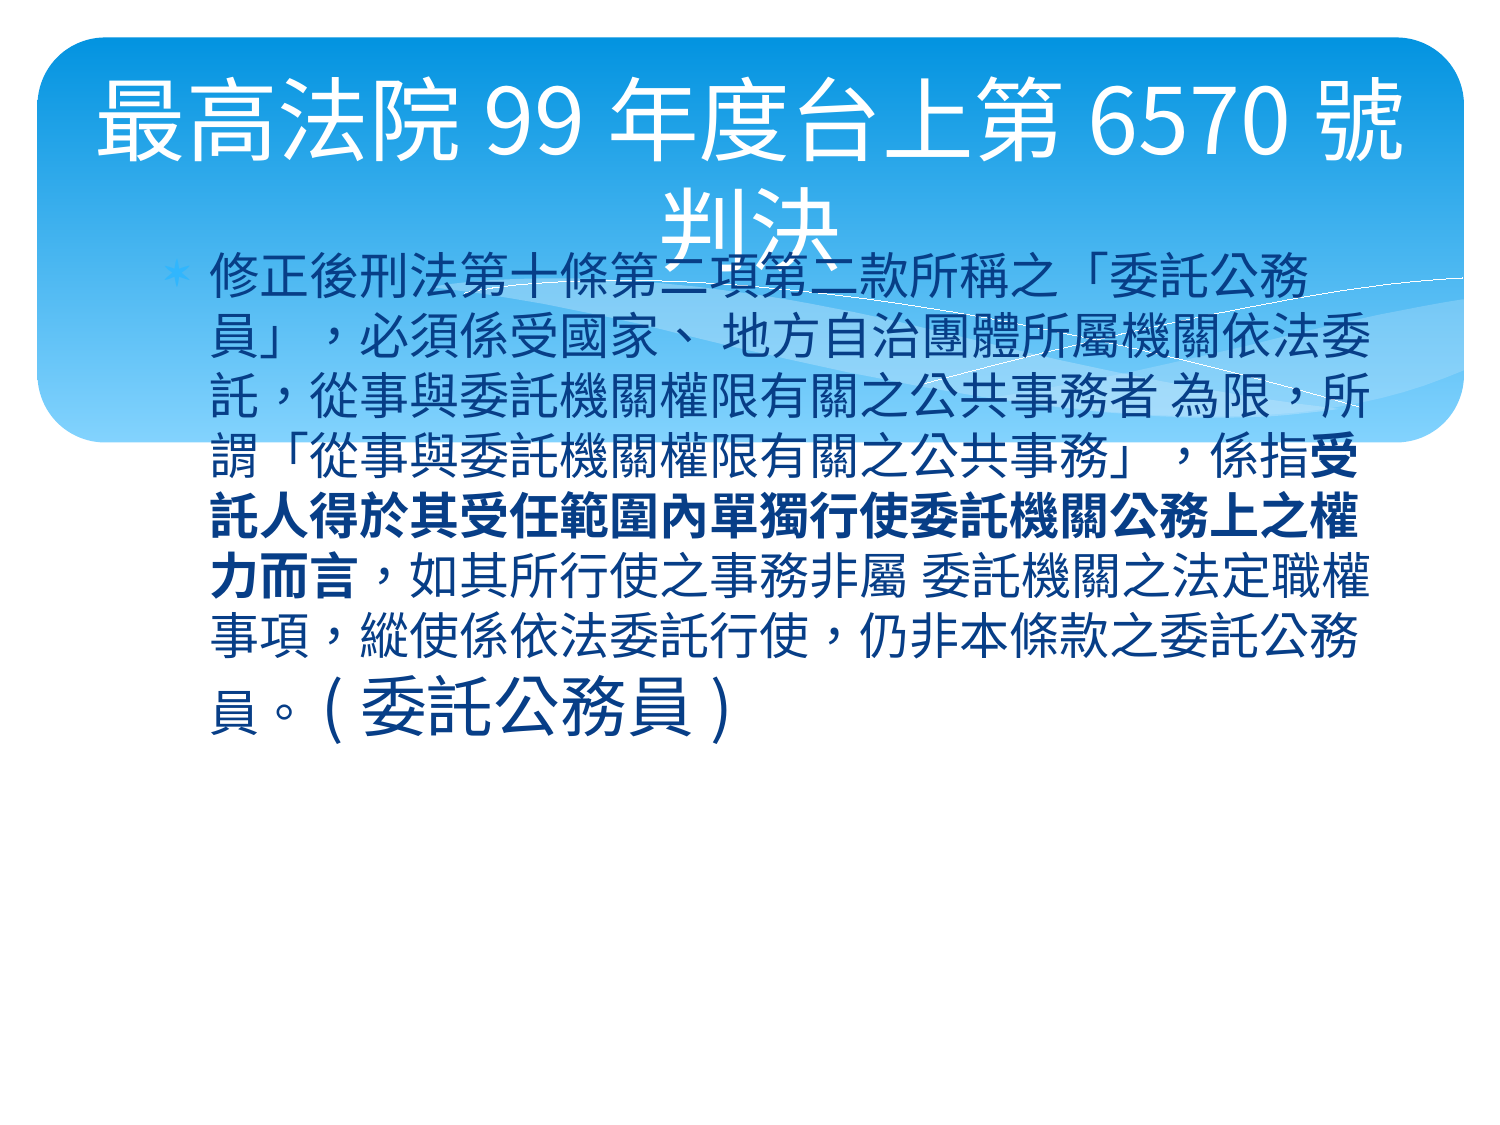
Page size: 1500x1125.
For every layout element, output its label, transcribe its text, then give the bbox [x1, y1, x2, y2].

title 最高法院99年度台上第6570號判決 [75, 55, 1425, 261]
list 修正後刑法第十條第二項第二款所稱之「委託公務員」，必須係受國家、 地方自治團體所屬機關依法委託，從事與委託機關權限有關之公共事務者 為限，所謂「從事與委託機關權限有關之公共事務」，係指受託人得於其受任範圍內單獨行使委託機關公務上之權力而言，如其所行使之事務非屬 委託機關之法定職權事項，縱使係依法委託行使，仍非本條款之委託公務員。(委託公務員) [150, 237, 1424, 988]
